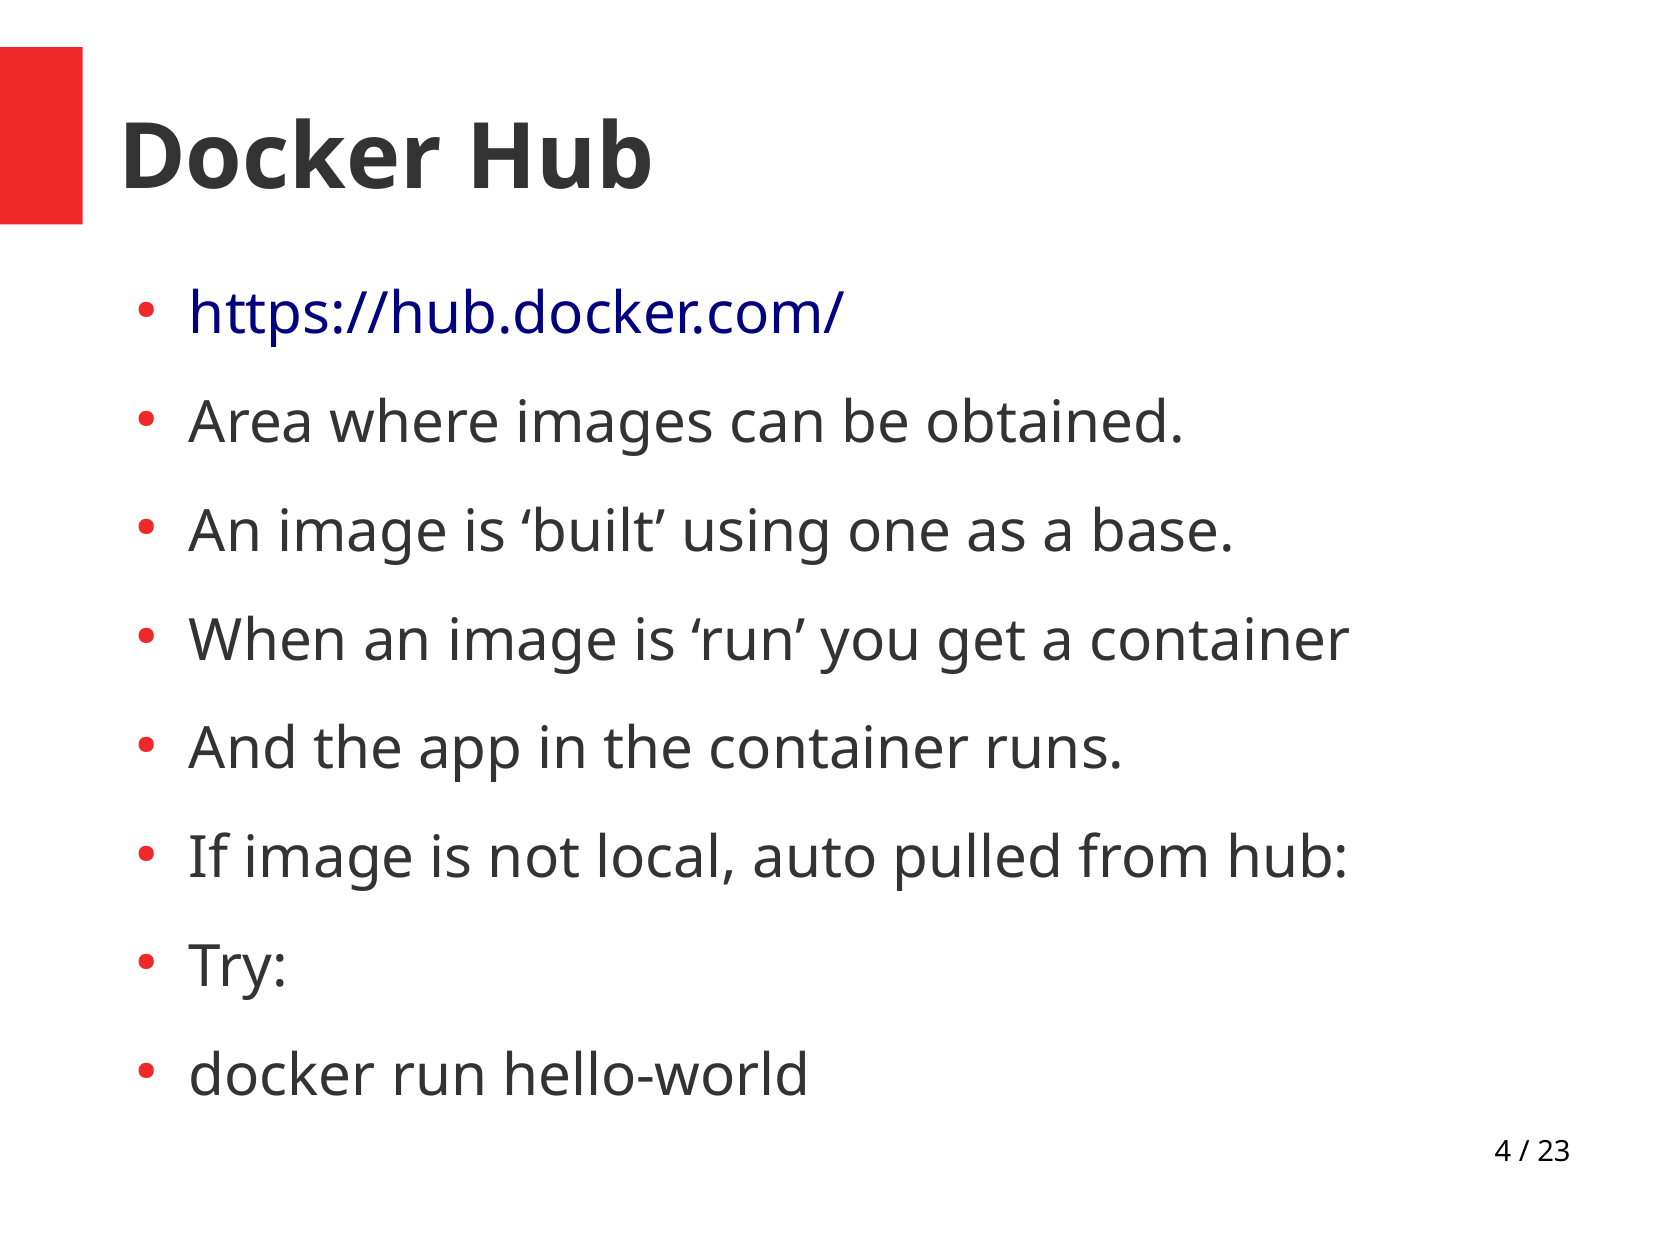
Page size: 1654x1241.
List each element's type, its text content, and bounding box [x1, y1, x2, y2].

title Docker Hub [118, 49, 1571, 257]
list https://hub.docker.com/ Area where images can be obtained. An image is ‘built’ using one as a base. When an image is ‘run’ you get a container And the app in the container runs. If image is not local, auto pulled from hub: Try: docker run hello-world [118, 271, 1536, 991]
